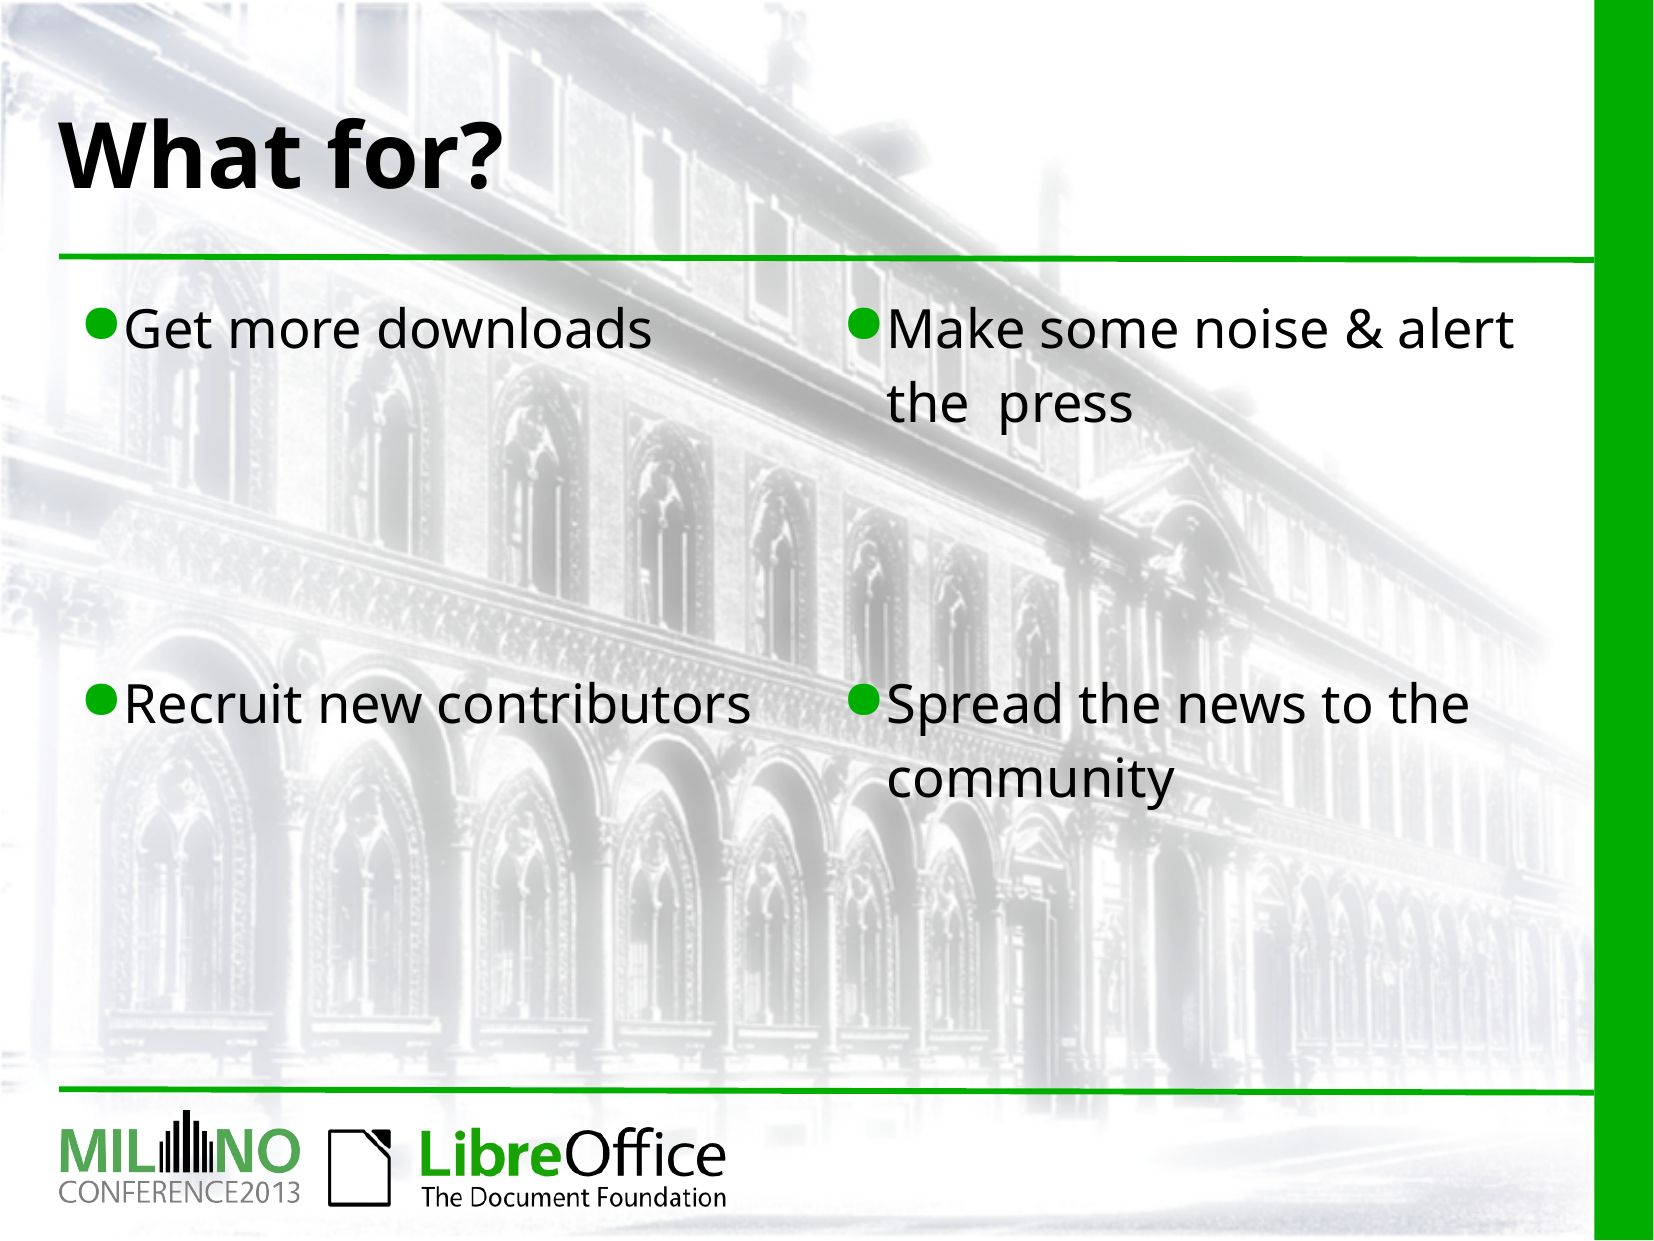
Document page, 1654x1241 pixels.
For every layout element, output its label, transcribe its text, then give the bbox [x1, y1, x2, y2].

picture [0, 1, 1594, 1241]
list Get more downloads [35, 290, 762, 634]
title What for? [59, 49, 1548, 257]
list Spread the news to the community [35, 665, 762, 1009]
list Make some noise & alert the press [797, 290, 1525, 634]
list Recruit new contributors [797, 665, 1525, 1009]
